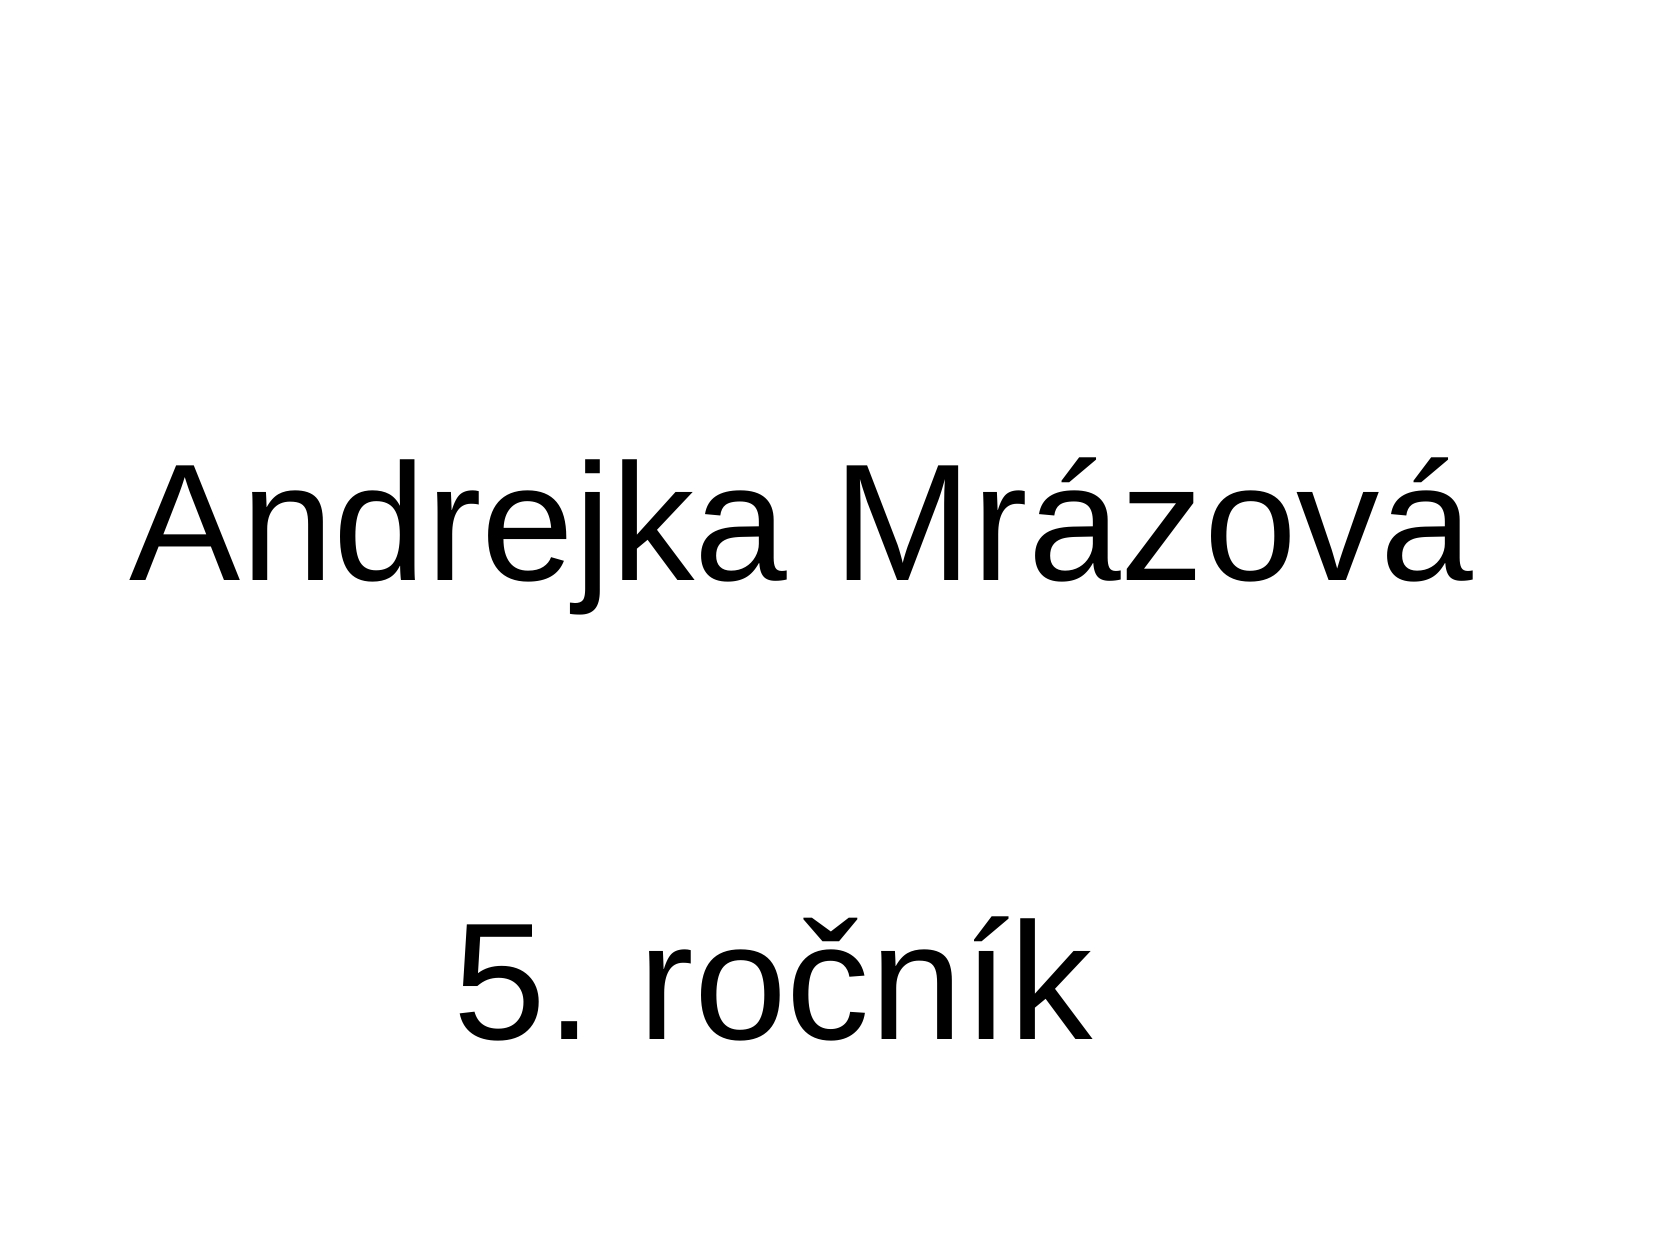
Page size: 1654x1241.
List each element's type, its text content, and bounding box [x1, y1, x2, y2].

list Andrejka Mrázová 5. ročník [129, 413, 1654, 1241]
